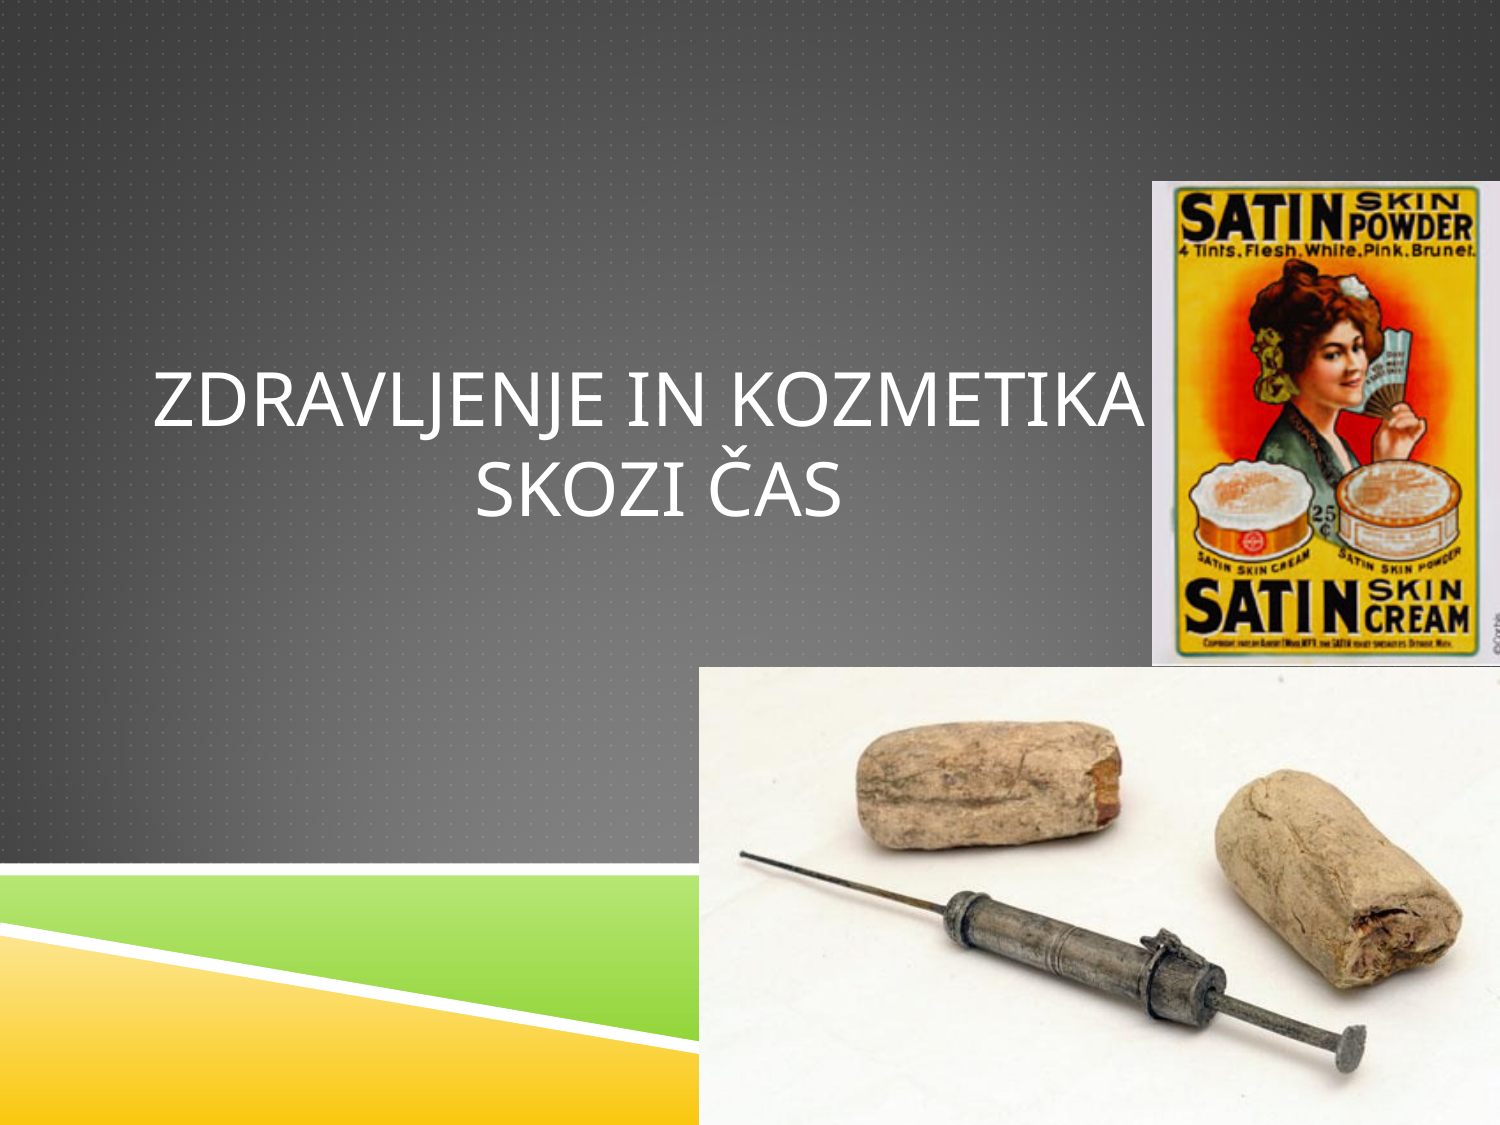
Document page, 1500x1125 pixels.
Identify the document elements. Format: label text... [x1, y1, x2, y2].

picture [0, 0, 1500, 1125]
title Zdravljenje in kozmetika skozi čas [17, 0, 1282, 539]
